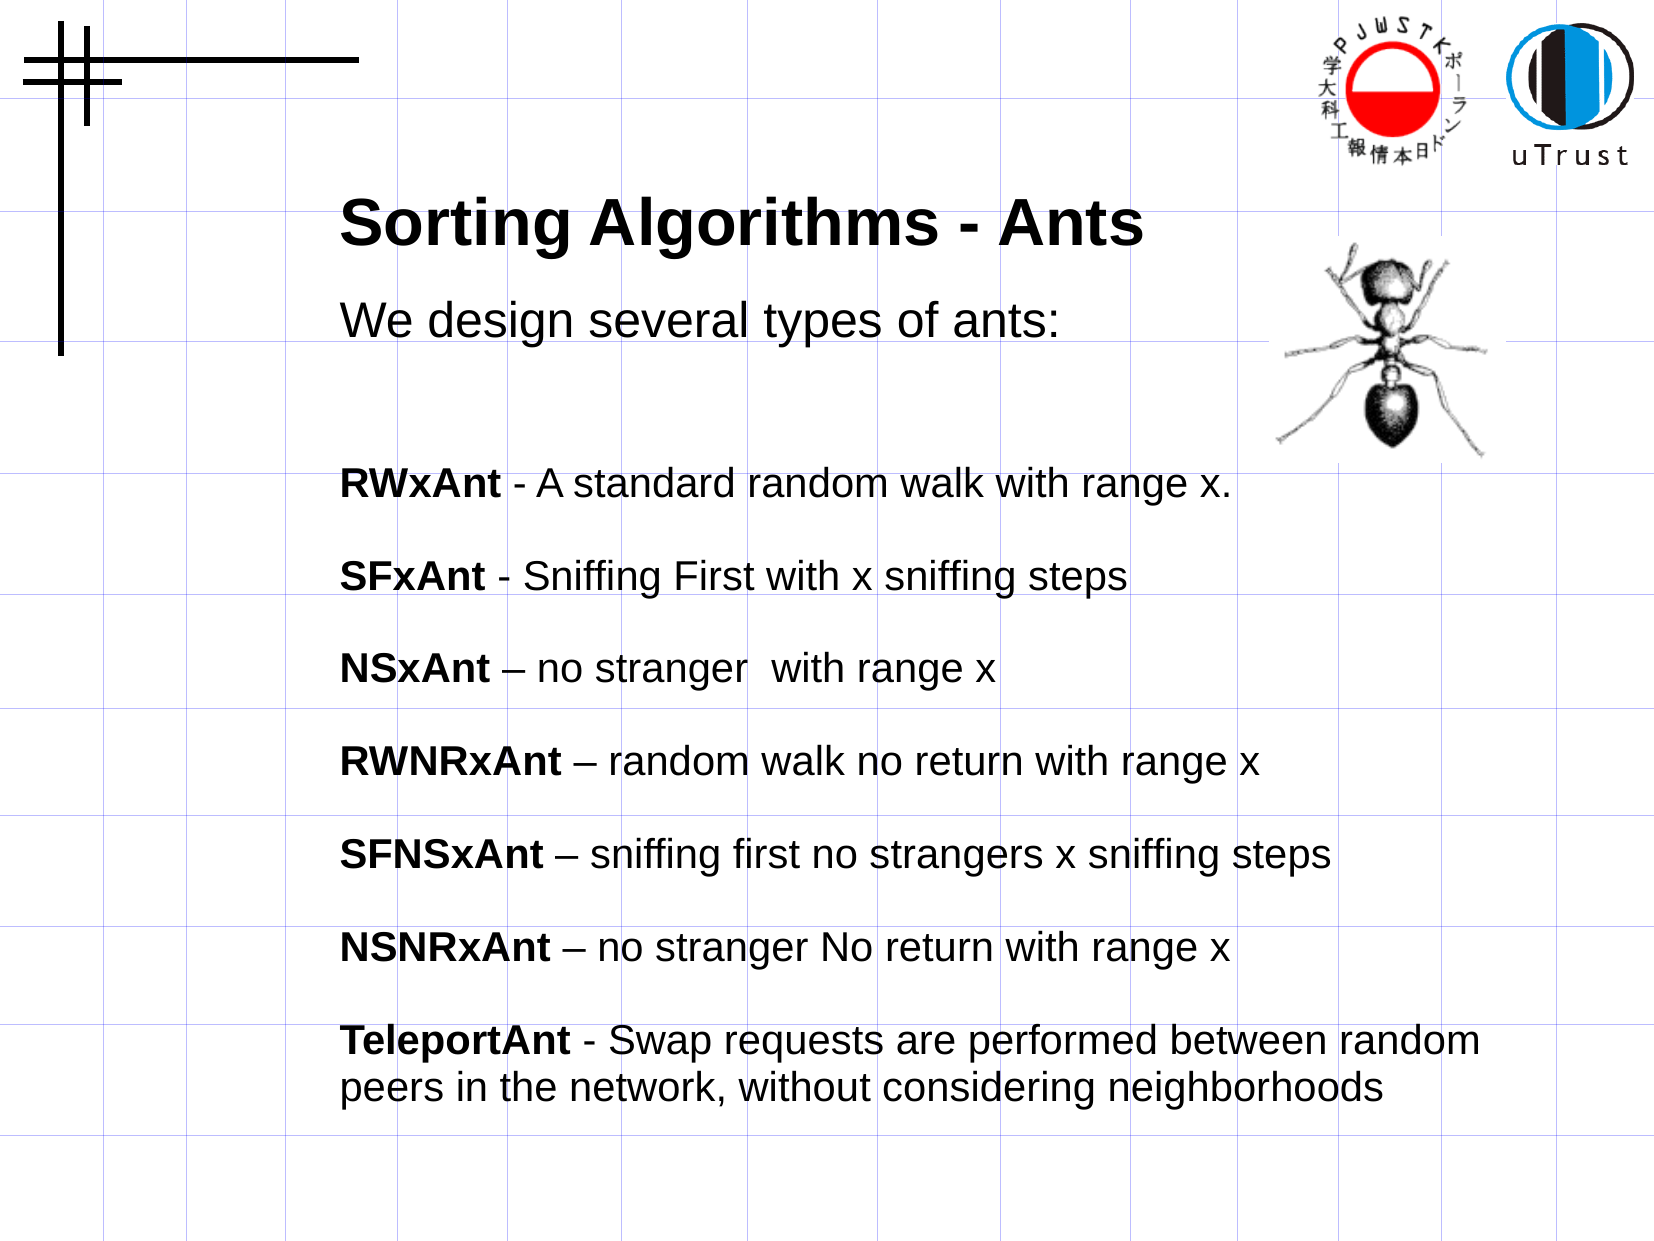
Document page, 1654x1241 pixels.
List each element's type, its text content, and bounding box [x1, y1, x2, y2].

picture [1269, 236, 1506, 463]
picture [1506, 23, 1634, 165]
text_box Sorting Algorithms - Ants We design several types of ants: RWxAnt - A standard random walk with range x. SFxAnt - Snifﬁng First with x snifﬁng steps NSxAnt – no stranger with range x RWNRxAnt – random walk no return with range x SFNSxAnt – sniffing first no strangers x snifﬁng steps NSNRxAnt – no stranger No return with range x TeleportAnt - Swap requests are performed between random peers in the network, without considering neighborhoods [324, 177, 1506, 1130]
picture [1304, 0, 1479, 178]
picture [1512, 30, 1565, 125]
